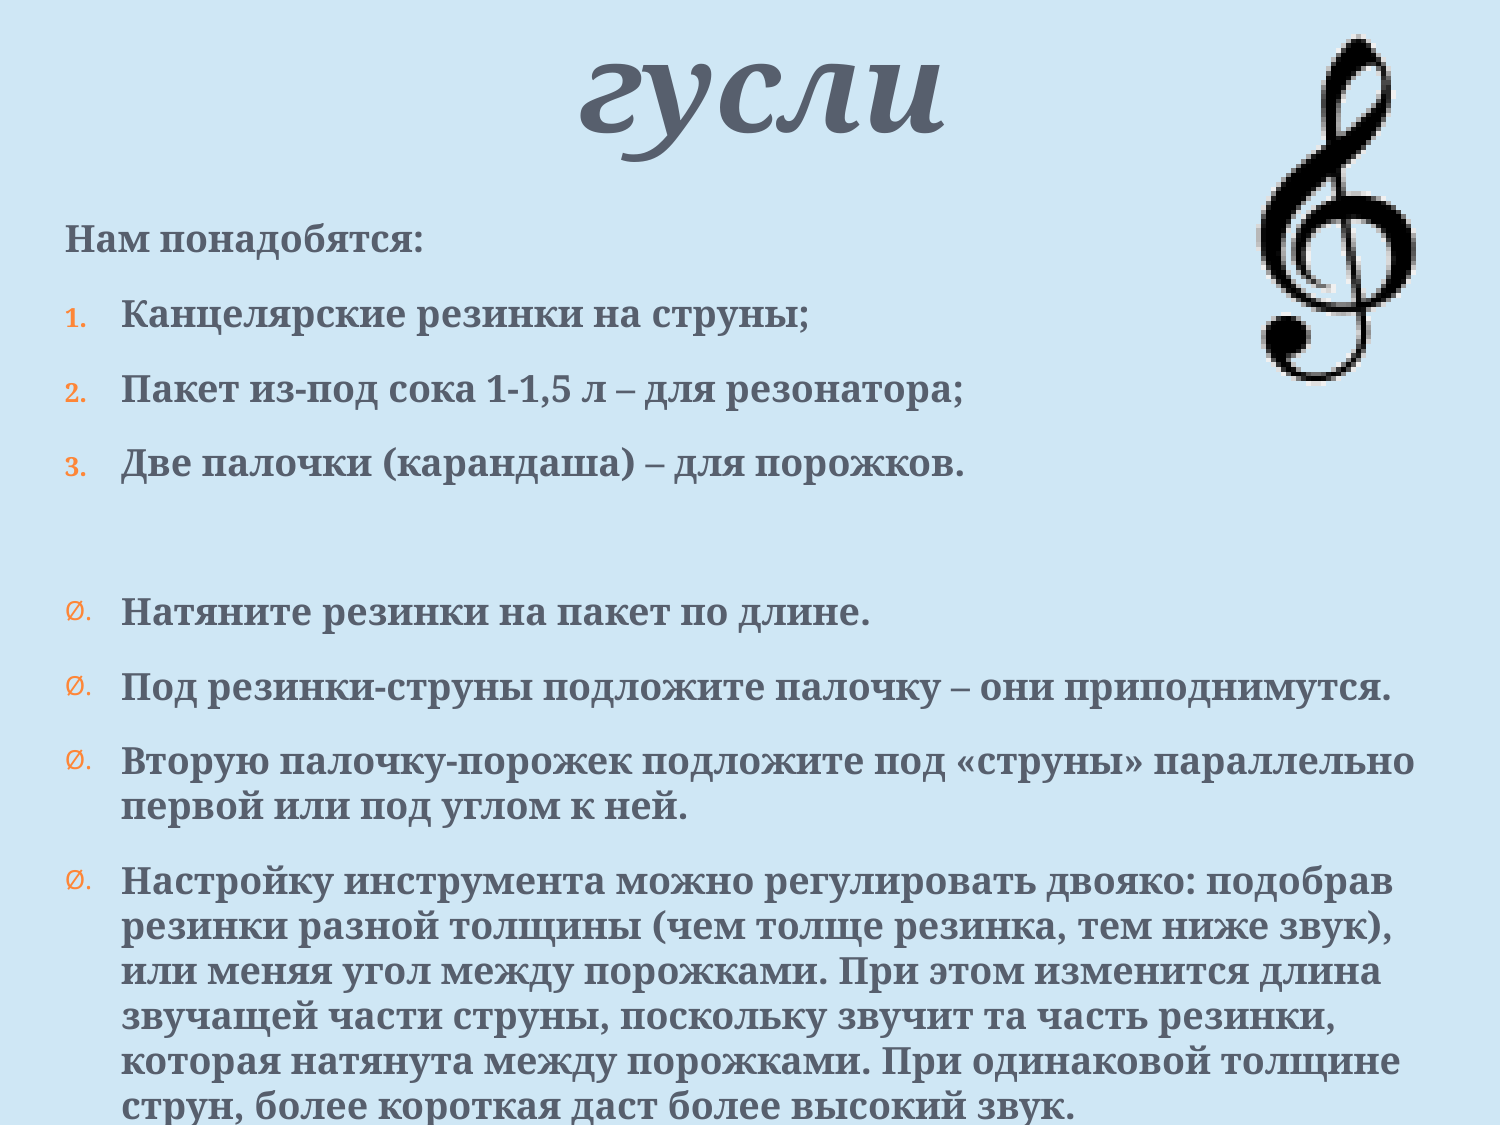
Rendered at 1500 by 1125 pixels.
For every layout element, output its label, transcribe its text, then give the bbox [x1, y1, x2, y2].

picture [1246, 30, 1436, 386]
list Нам понадобятся: Канцелярские резинки на струны; Пакет из-под сока 1-1,5 л – для резонатора; Две палочки (карандаша) – для порожков. Натяните резинки на пакет по длине. Под резинки-струны подложите палочку – они приподнимутся. Вторую палочку-порожек подложите под «струны» параллельно первой или под углом к ней. Настройку инструмента можно регулировать двояко: подобрав резинки разной толщины (чем толще резинка, тем ниже звук), или меняя угол между порожками. При этом изменится длина звучащей части струны, поскольку звучит та часть резинки, которая натянута между порожками. При одинаковой толщине струн, более короткая даст более высокий звук. Играйте на гуслях, либо защипывая струны по очереди, либо проводя пальцем по всем струнам сразу. [50, 208, 1475, 1059]
title гусли [50, 0, 1475, 185]
